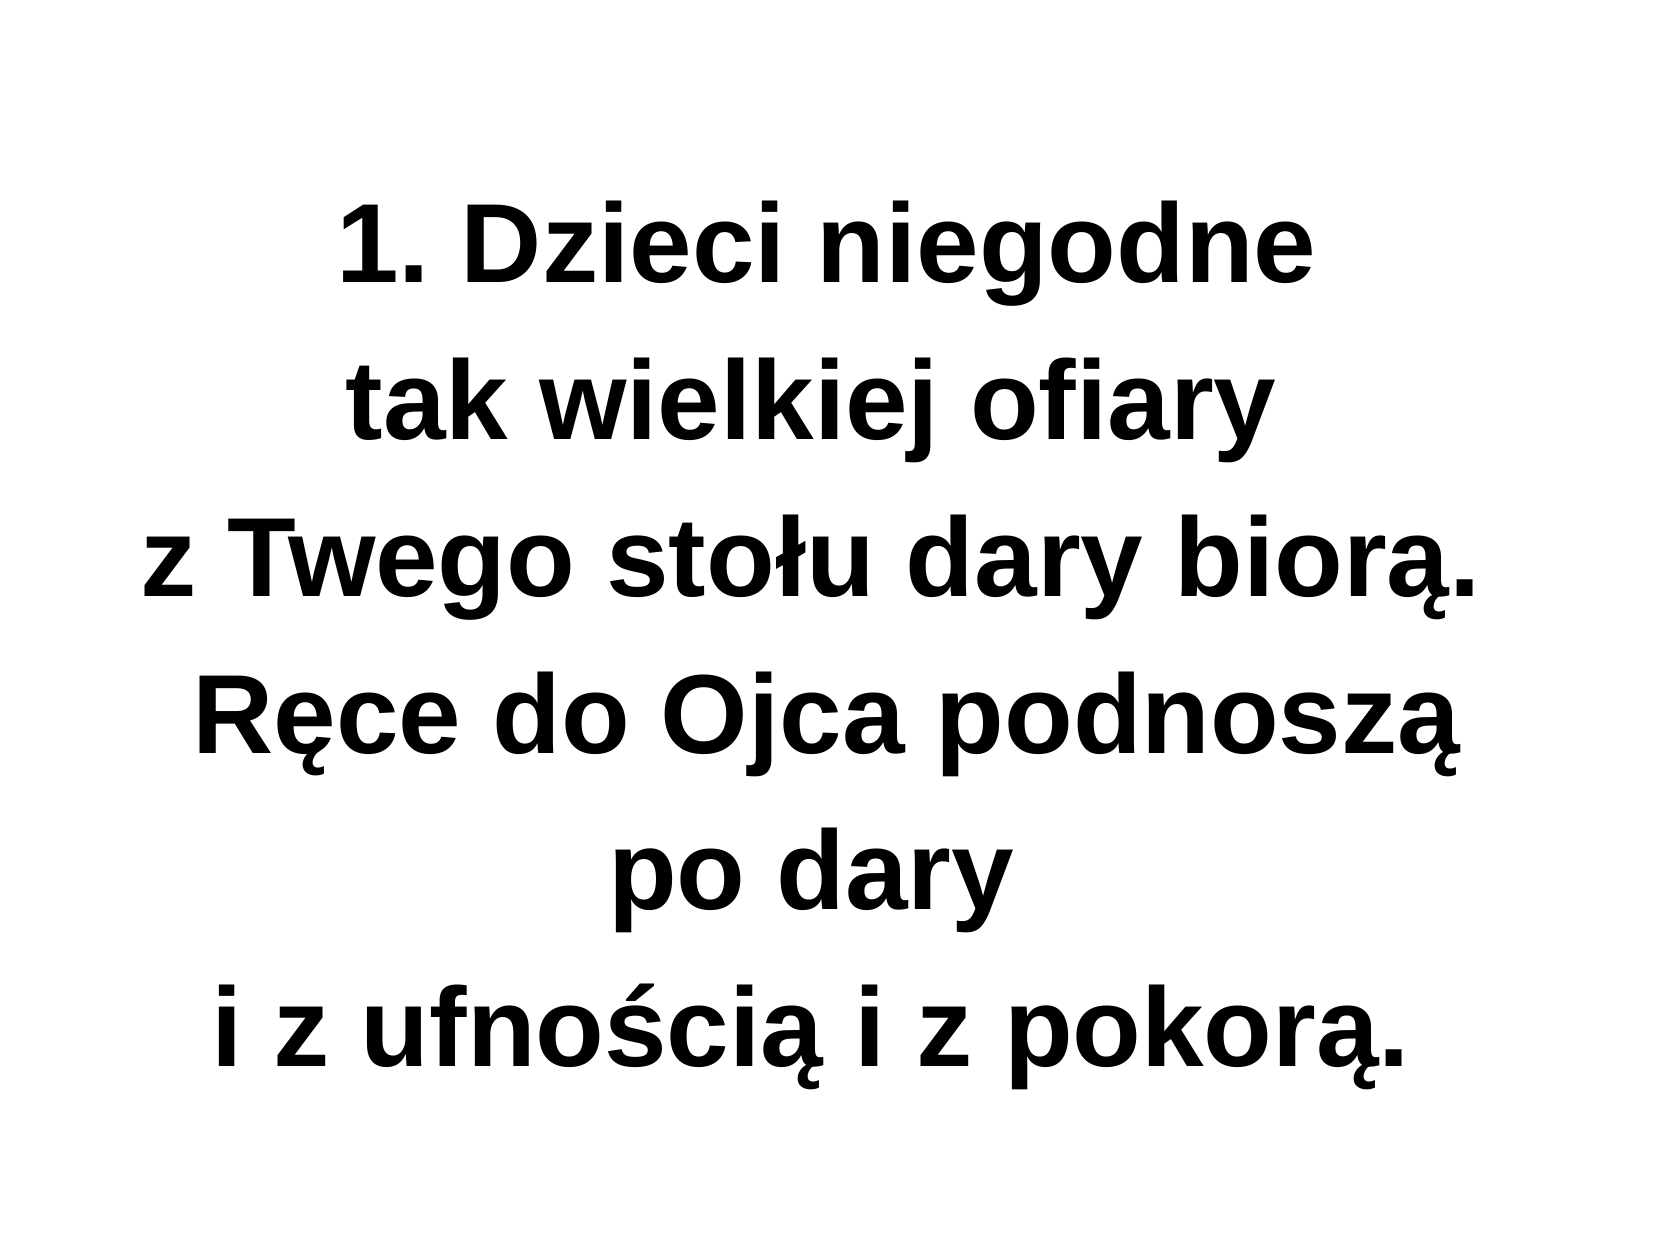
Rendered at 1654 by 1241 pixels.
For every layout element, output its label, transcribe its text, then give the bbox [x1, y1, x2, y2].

subtitle 1. Dzieci niegodne tak wielkiej ofiary z Twego stołu dary biorą. Ręce do Ojca podnoszą po dary i z ufnością i z pokorą. [0, 0, 1654, 1241]
